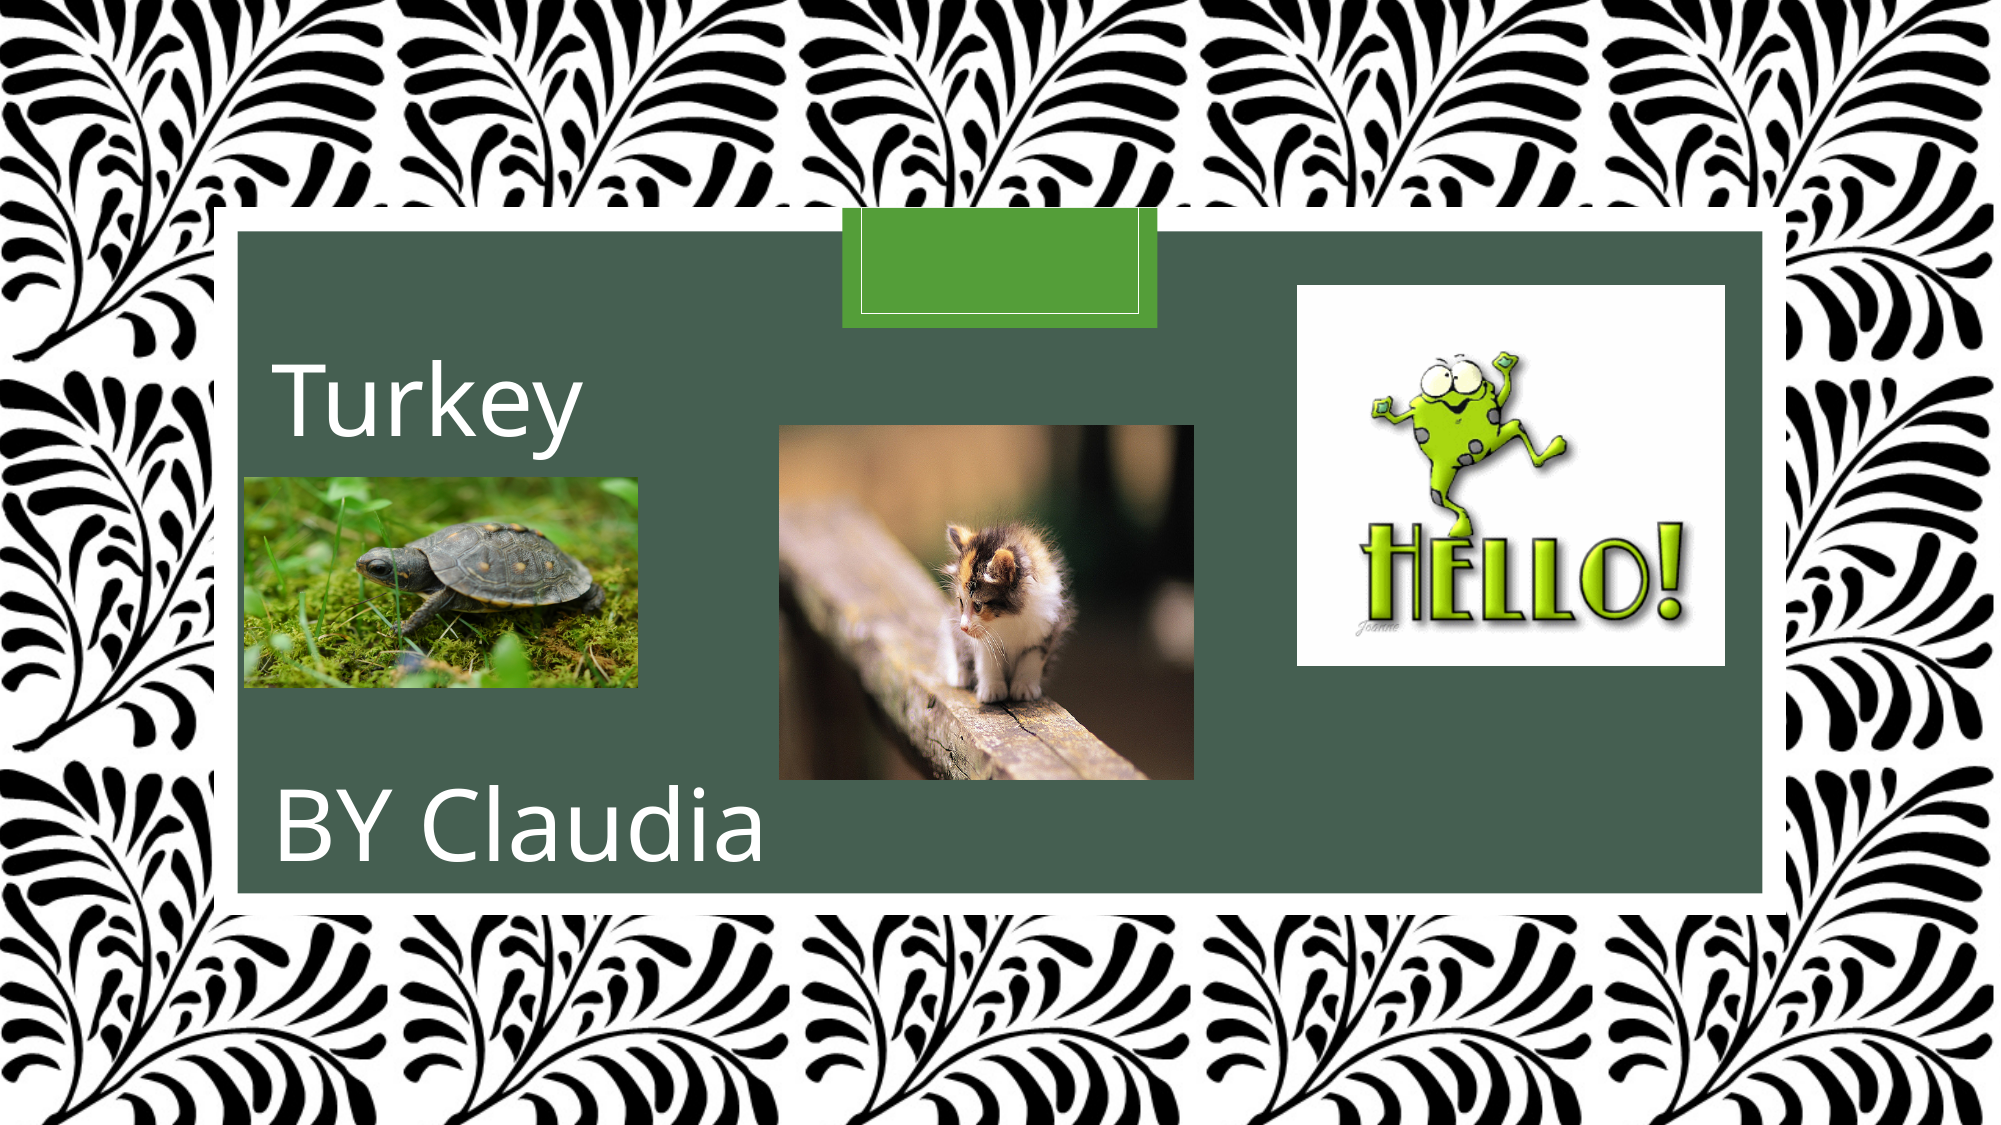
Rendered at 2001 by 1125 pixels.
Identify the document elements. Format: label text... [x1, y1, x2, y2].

picture [0, 0, 2000, 1125]
title Turkey [256, 343, 1744, 768]
subtitle BY Claudia [256, 768, 1745, 844]
